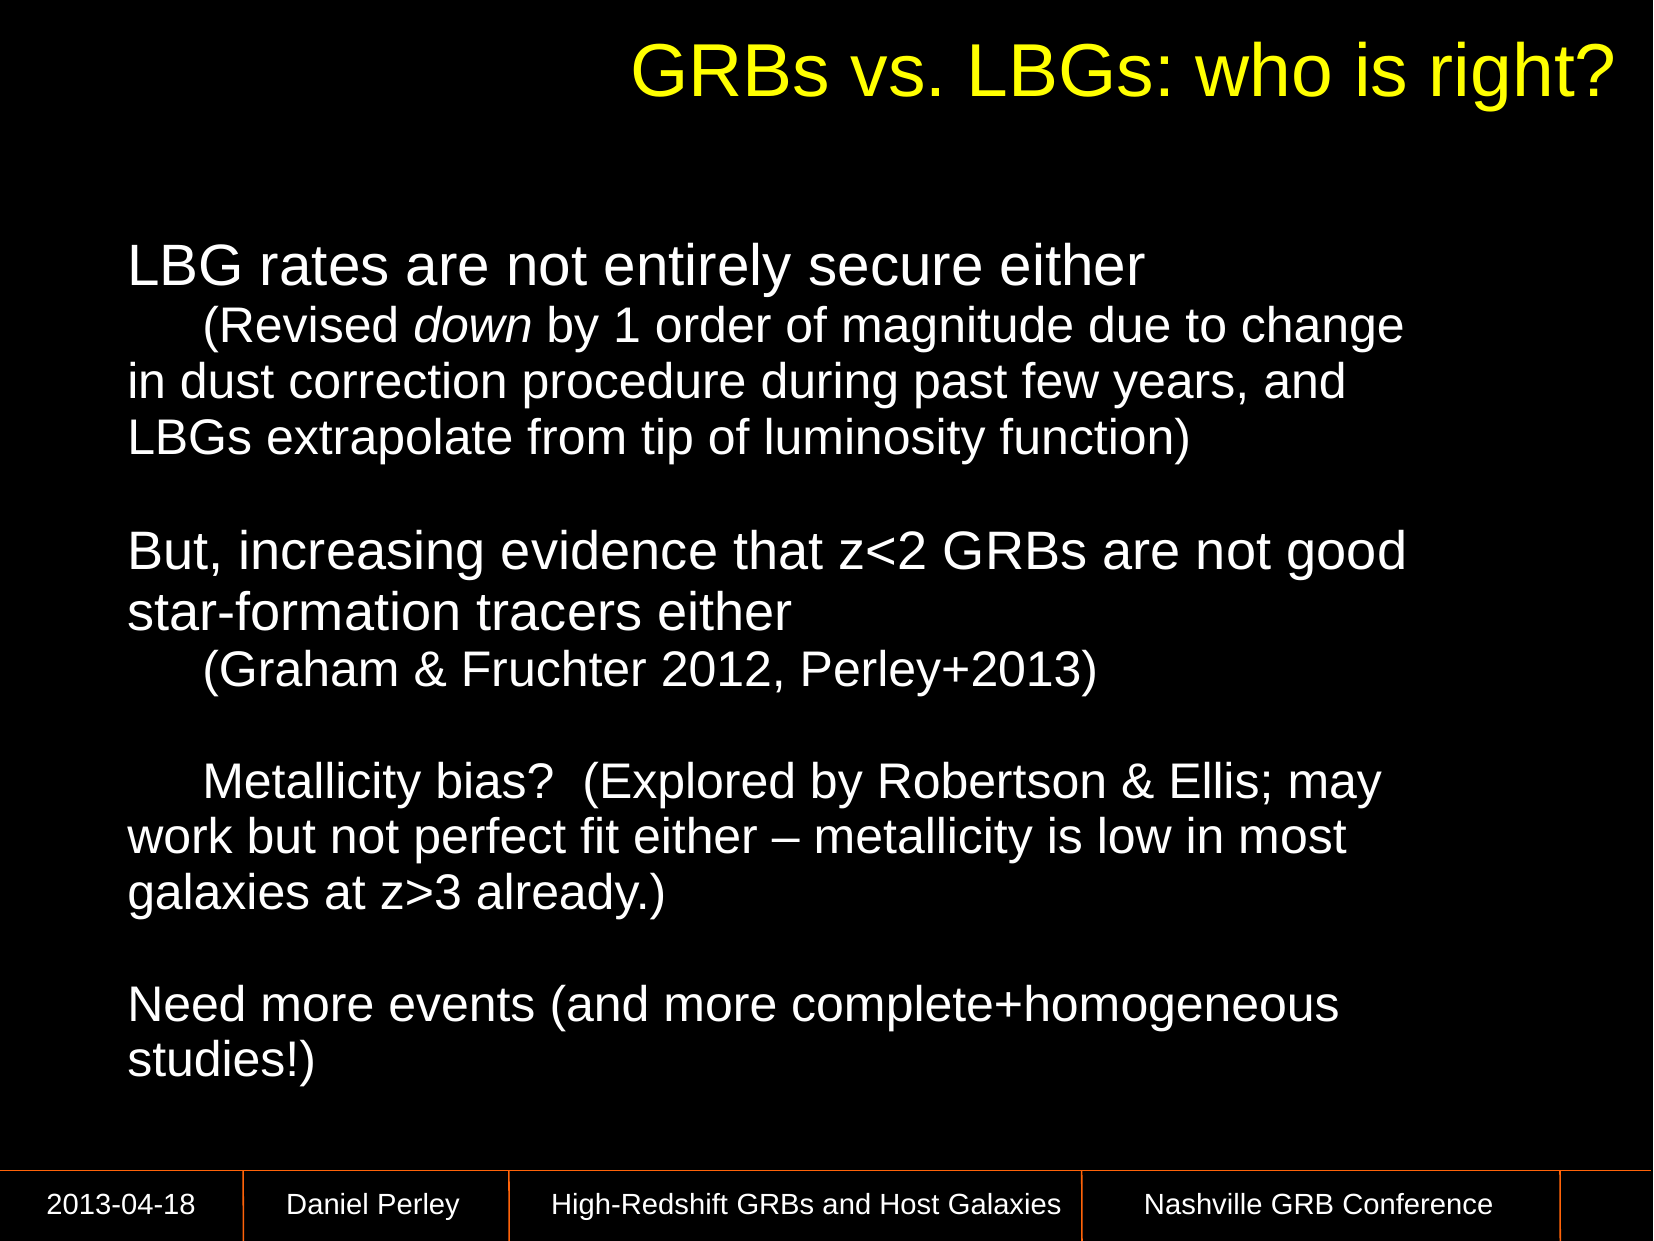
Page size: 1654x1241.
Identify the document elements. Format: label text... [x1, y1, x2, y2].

title GRBs vs. LBGs: who is right? [262, 27, 1618, 114]
text_box LBG rates are not entirely secure either (Revised down by 1 order of magnitude due to change in dust correction procedure during past few years, and LBGs extrapolate from tip of luminosity function) But, increasing evidence that z<2 GRBs are not good star-formation tracers either (Graham & Fruchter 2012, Perley+2013) Metallicity bias? (Explored by Robertson & Ellis; may work but not perfect fit either – metallicity is low in most galaxies at z>3 already.) Need more events (and more complete+homogeneous studies!) [112, 225, 1463, 1151]
